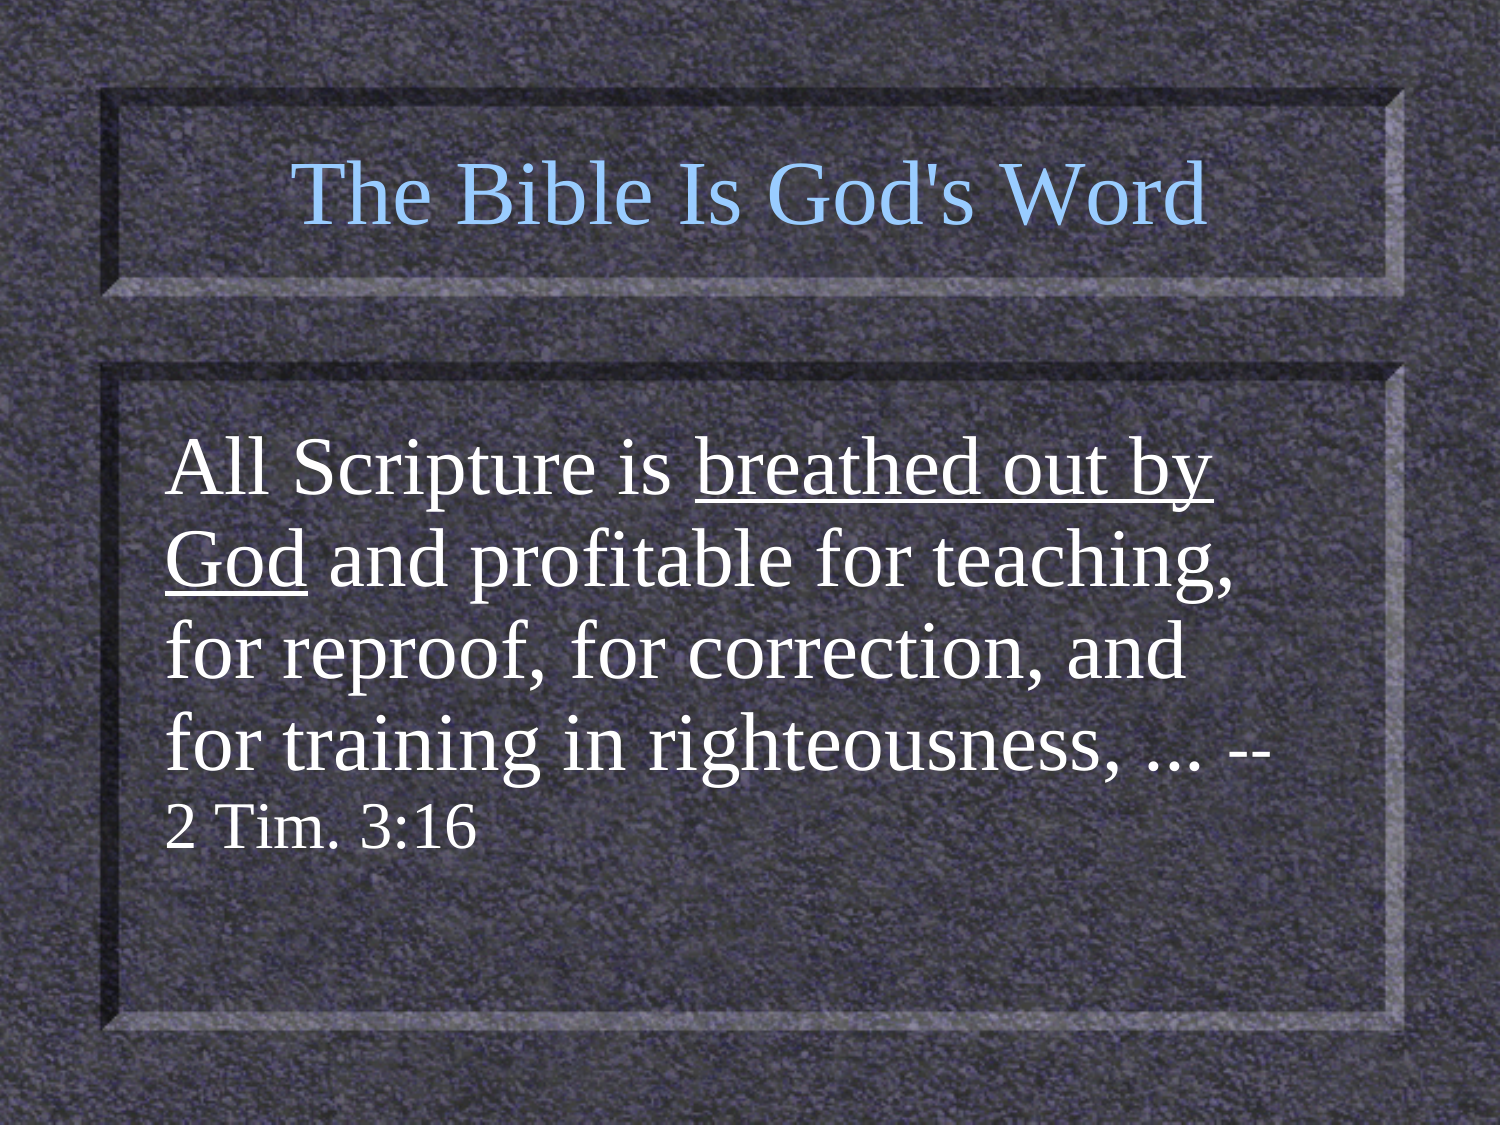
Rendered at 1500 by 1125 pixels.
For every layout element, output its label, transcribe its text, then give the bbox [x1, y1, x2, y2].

text_box All Scripture is breathed out by God and profitable for teaching, for reproof, for correction, and for training in righteousness, ... --2 Tim. 3:16 [150, 412, 1313, 871]
title The Bible Is God's Word [150, 76, 1351, 312]
picture [0, 0, 1500, 1125]
